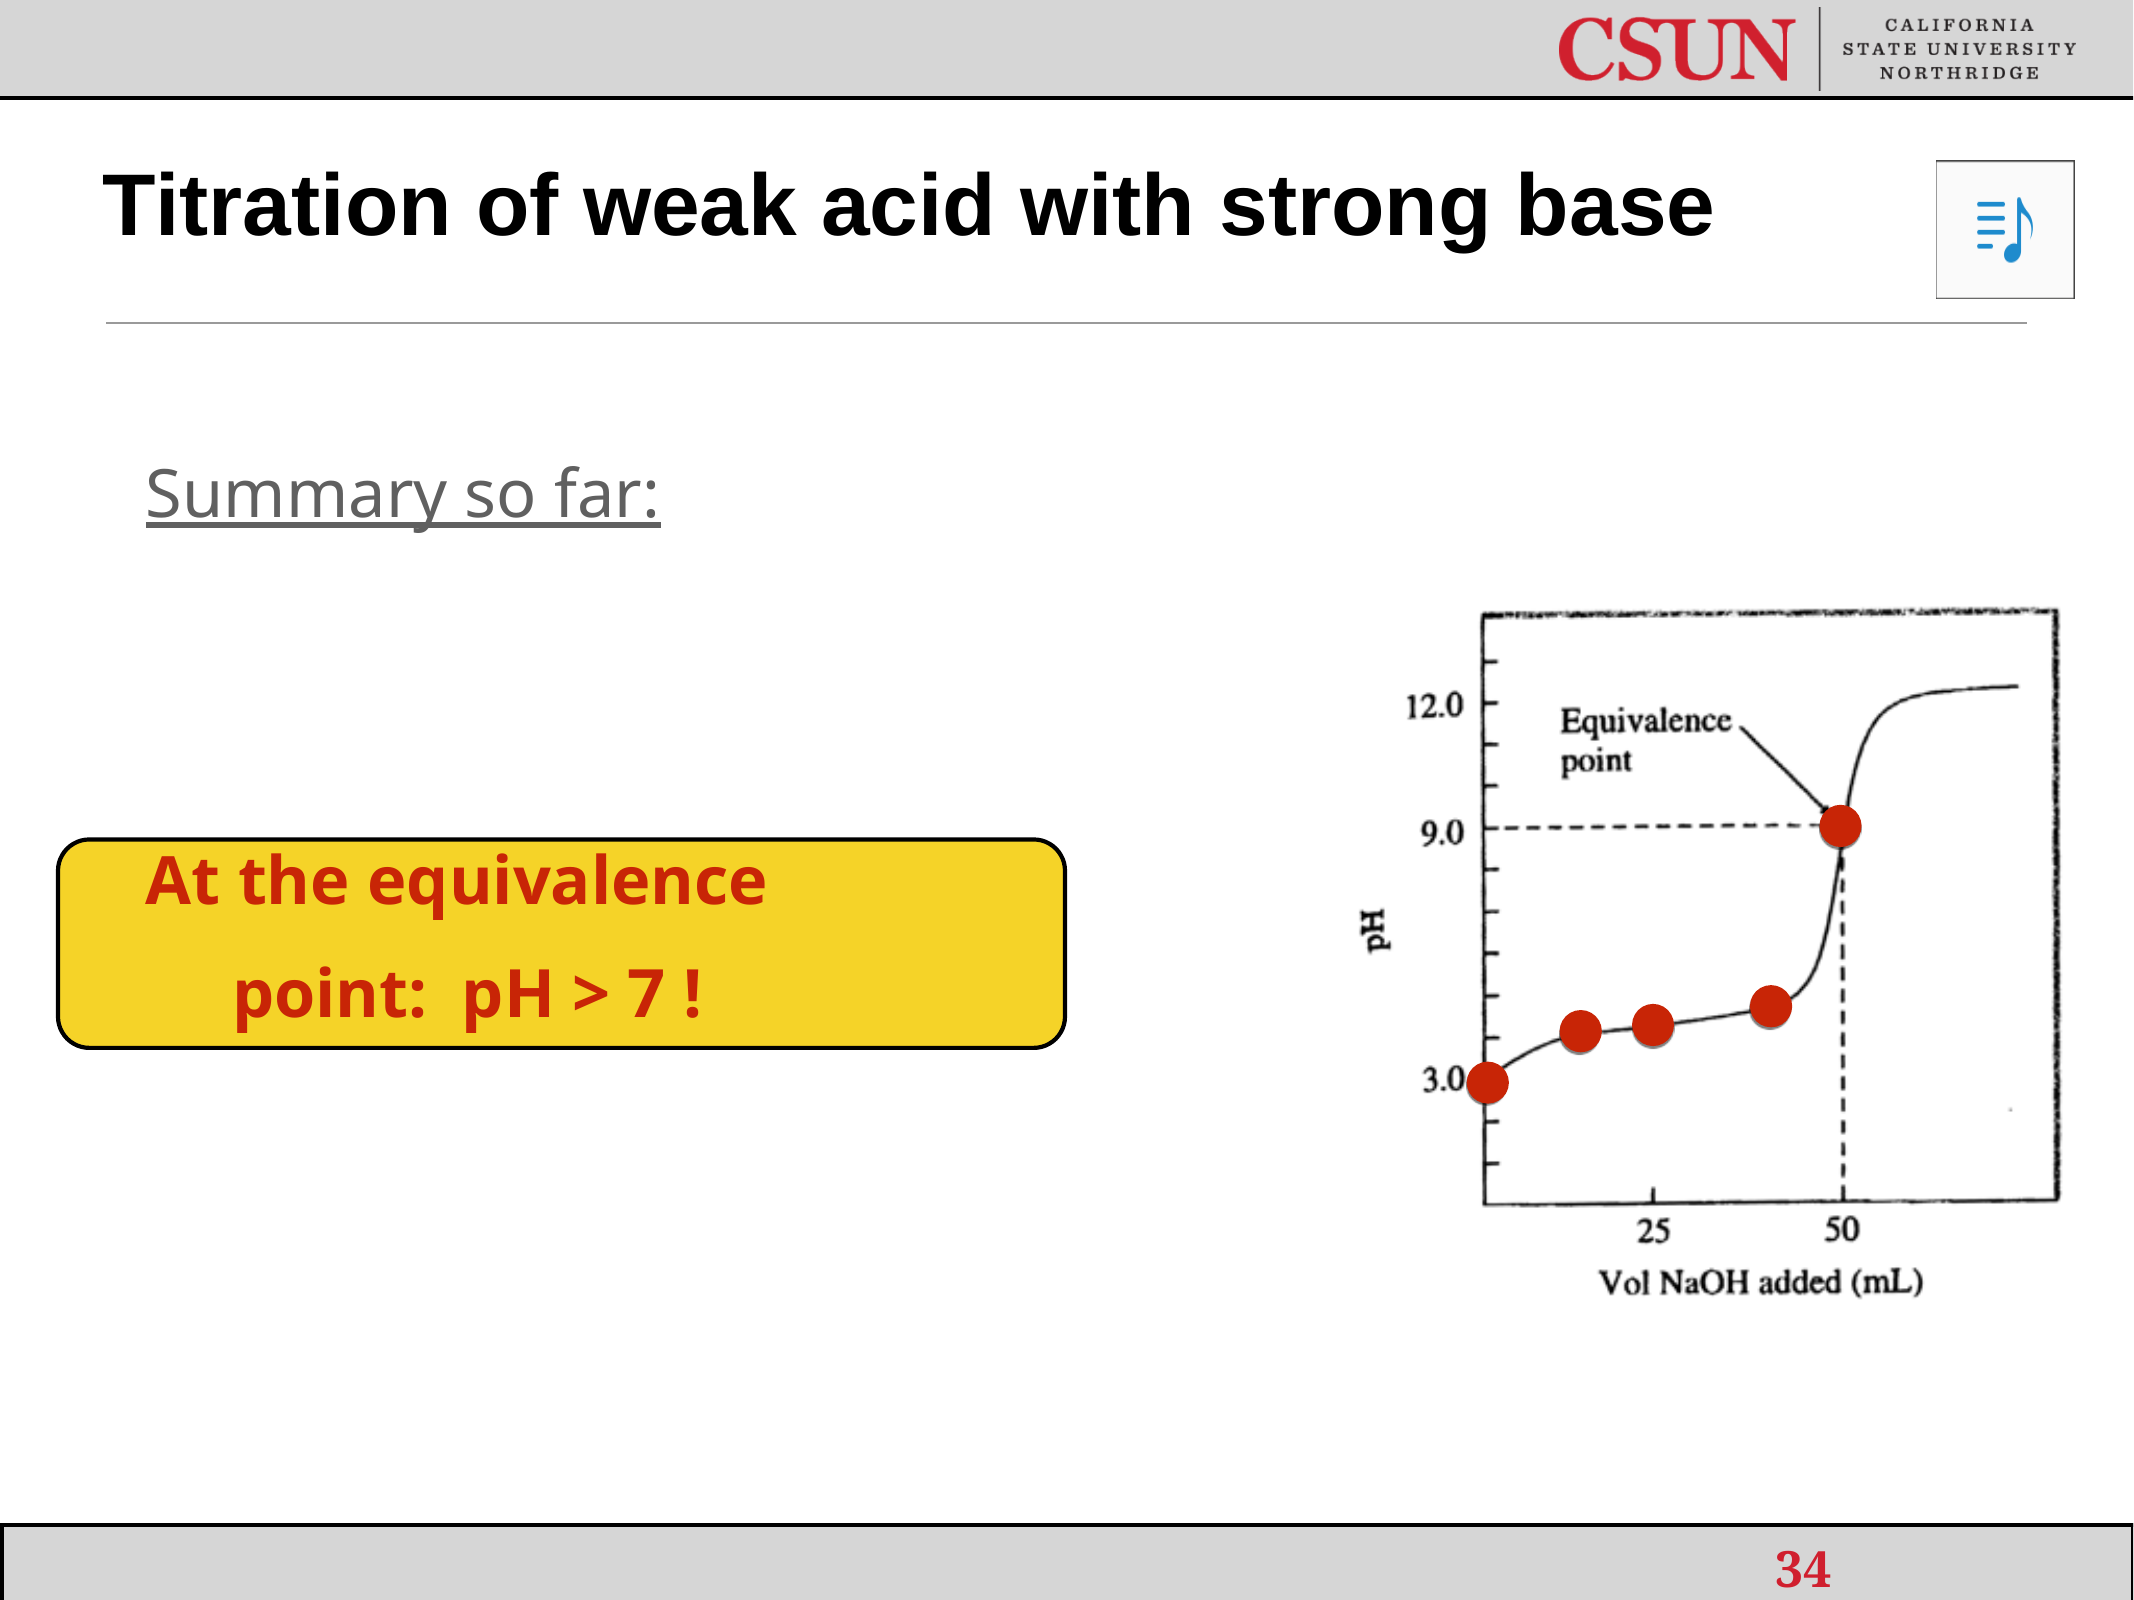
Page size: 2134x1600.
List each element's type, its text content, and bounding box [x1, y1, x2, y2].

text_box [1632, 1003, 1675, 1047]
text_box [1466, 1061, 1509, 1104]
picture [1337, 593, 2071, 1310]
text_box [1819, 804, 1862, 848]
text_box [57, 839, 93, 1048]
title Titration of weak acid with strong base [93, 186, 2040, 362]
list Summary so far: At the equivalence point: pH > 7 ! [93, 362, 2101, 1276]
picture [1559, 7, 2076, 91]
text_box [1935, 159, 2076, 301]
text_box [1559, 1010, 1602, 1053]
text_box [1749, 985, 1793, 1028]
